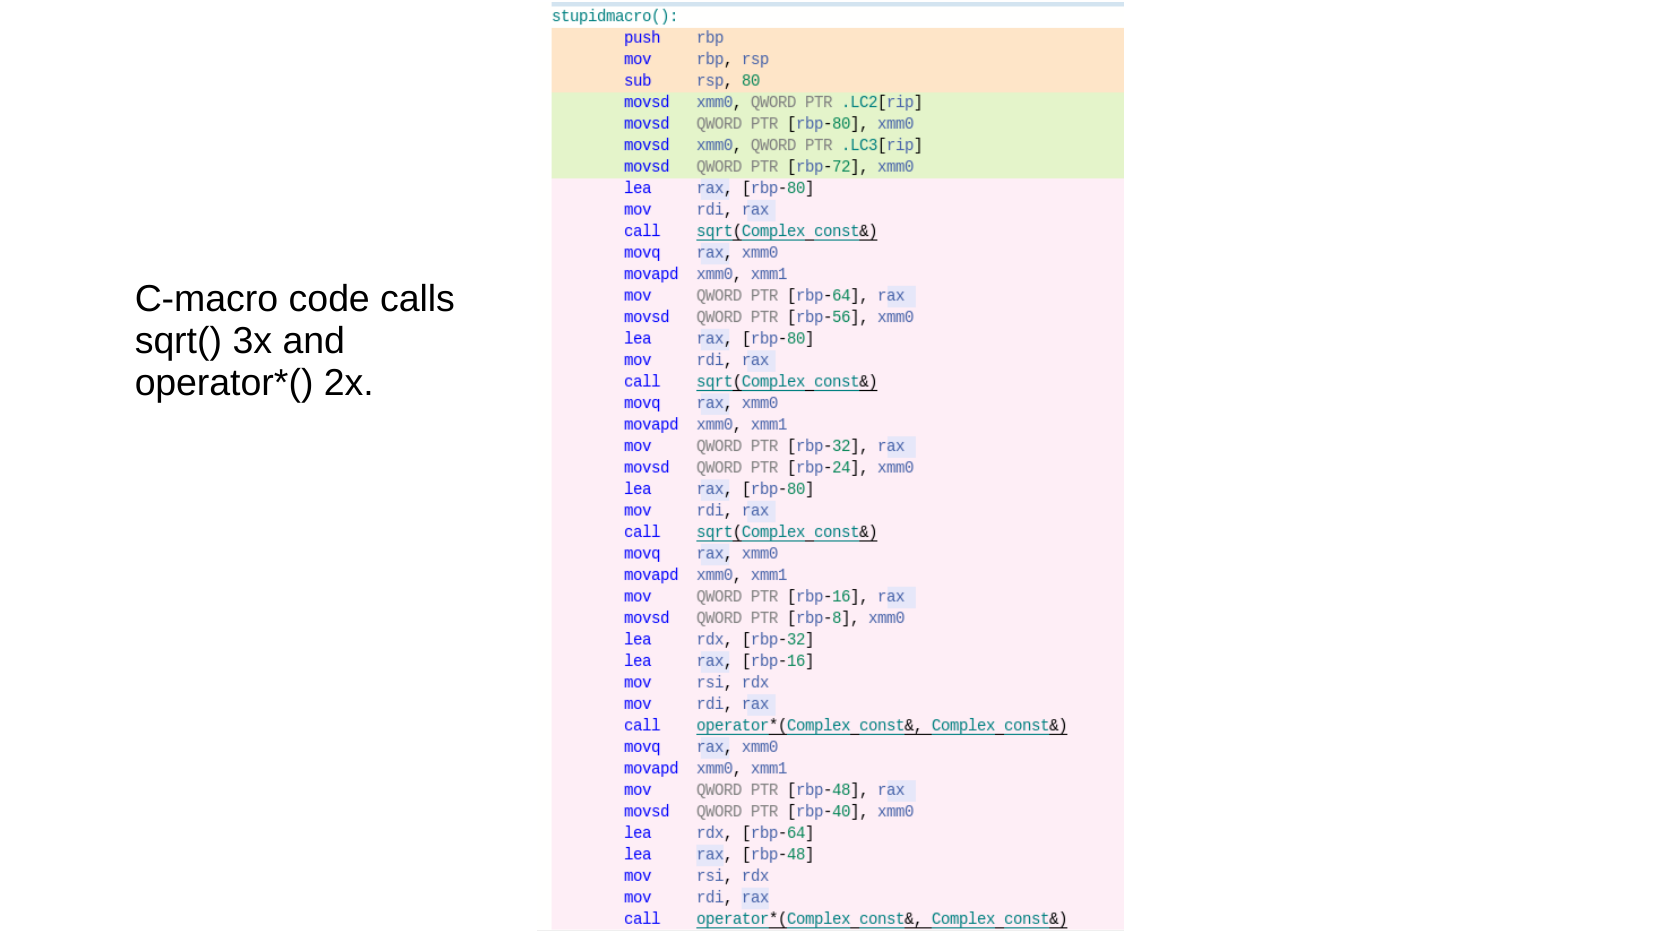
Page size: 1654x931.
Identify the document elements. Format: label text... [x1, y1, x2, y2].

picture [537, 2, 1124, 931]
text_box C-macro code calls sqrt() 3x and operator*() 2x. [120, 270, 496, 411]
